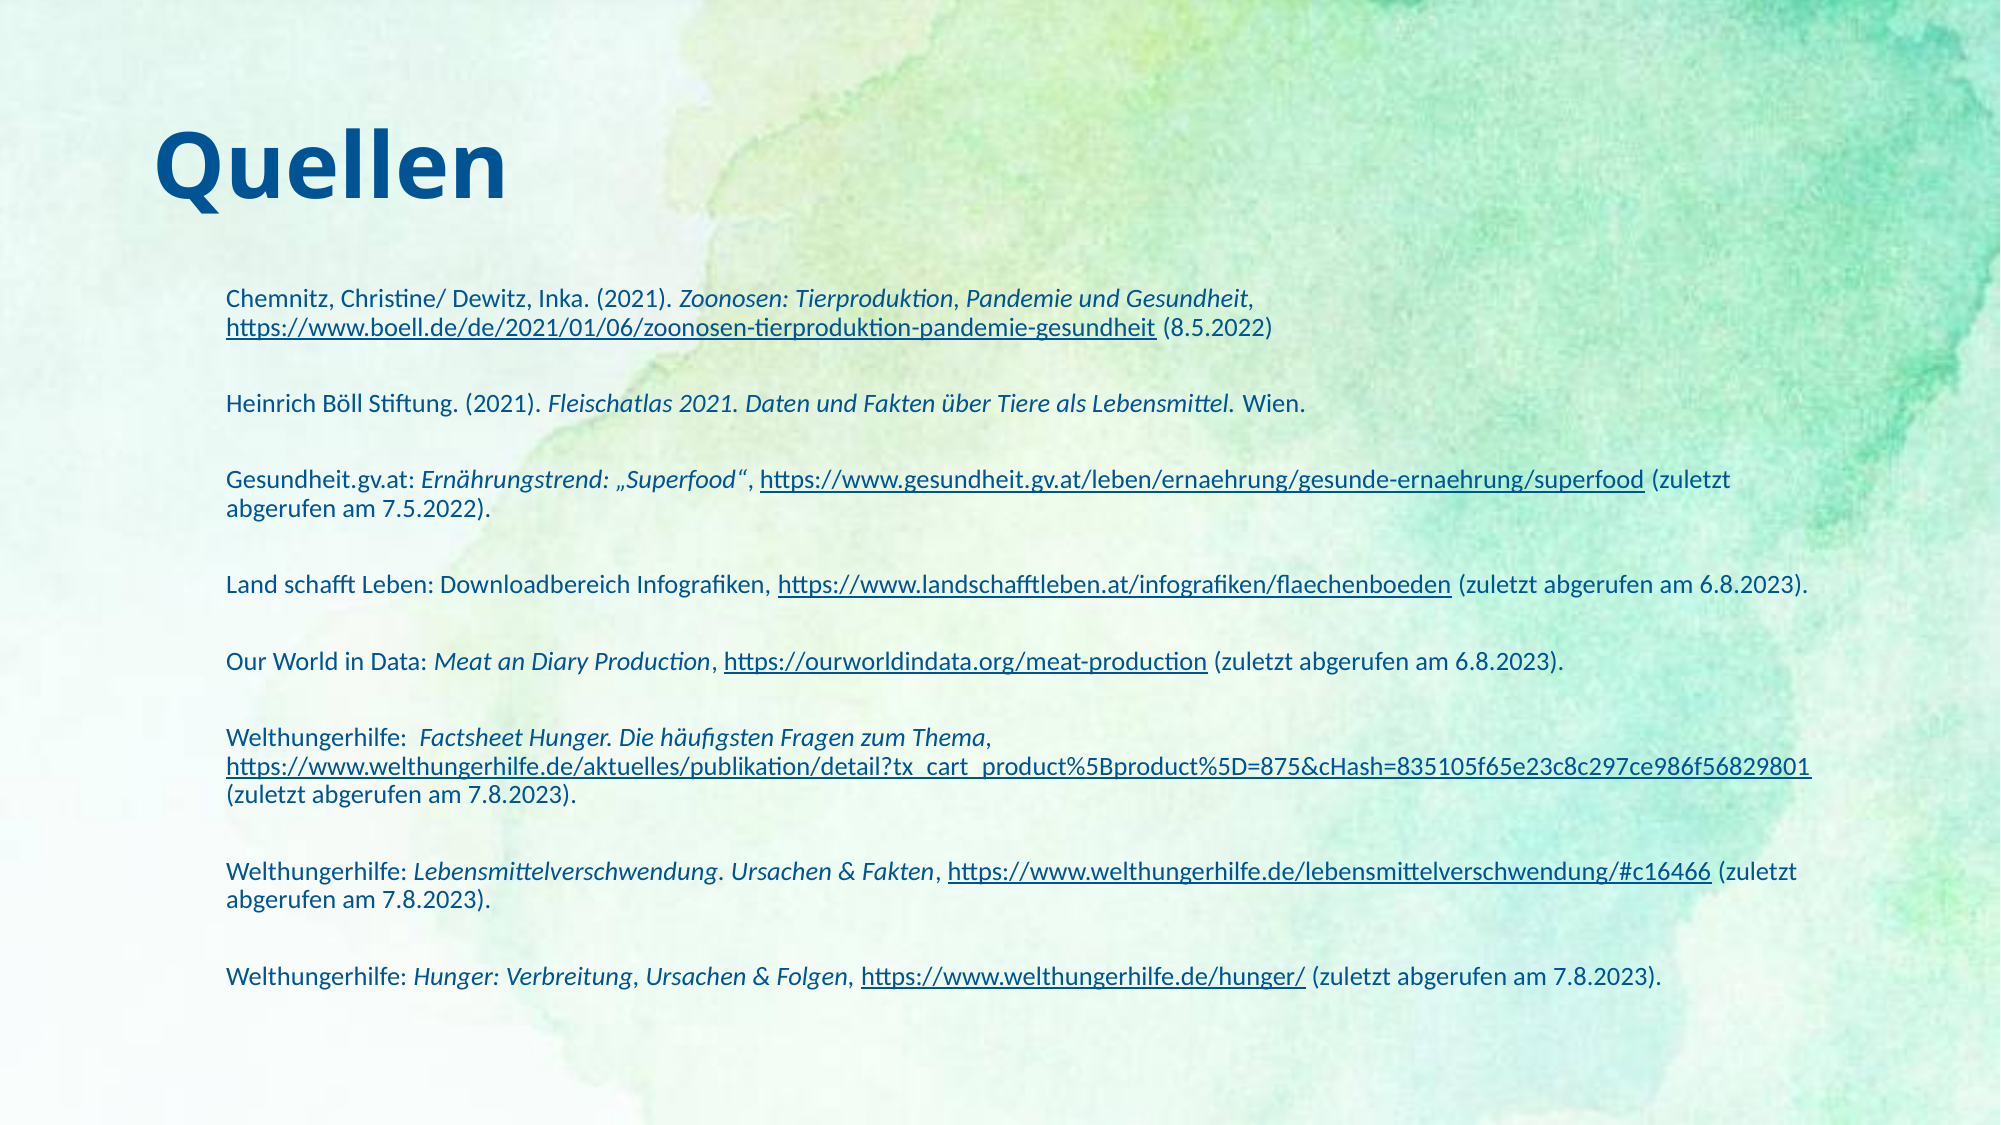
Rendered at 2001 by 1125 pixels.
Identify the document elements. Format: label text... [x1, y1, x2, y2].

title Quellen [137, 59, 1863, 277]
list Chemnitz, Christine/ Dewitz, Inka. (2021). Zoonosen: Tierproduktion, Pandemie und Gesundheit, https://www.boell.de/de/2021/01/06/zoonosen-tierproduktion-pandemie-gesundheit (8.5.2022) Heinrich Böll Stiftung. (2021). Fleischatlas 2021. Daten und Fakten über Tiere als Lebensmittel. Wien. Gesundheit.gv.at: Ernährungstrend: „Superfood“, https://www.gesundheit.gv.at/leben/ernaehrung/gesunde-ernaehrung/superfood (zuletzt abgerufen am 7.5.2022). Land schafft Leben: Downloadbereich Infografiken, https://www.landschafftleben.at/infografiken/flaechenboeden (zuletzt abgerufen am 6.8.2023). Our World in Data: Meat an Diary Production, https://ourworldindata.org/meat-production (zuletzt abgerufen am 6.8.2023). Welthungerhilfe: Factsheet Hunger. Die häufigsten Fragen zum Thema, https://www.welthungerhilfe.de/aktuelles/publikation/detail?tx_cart_product%5Bproduct%5D=875&cHash=835105f65e23c8c297ce986f56829801 (zuletzt abgerufen am 7.8.2023). Welthungerhilfe: Lebensmittelverschwendung. Ursachen & Fakten, https://www.welthungerhilfe.de/lebensmittelverschwendung/#c16466 (zuletzt abgerufen am 7.8.2023). Welthungerhilfe: Hunger: Verbreitung, Ursachen & Folgen, https://www.welthungerhilfe.de/hunger/ (zuletzt abgerufen am 7.8.2023). [137, 277, 1863, 1014]
picture [0, 0, 2000, 1125]
